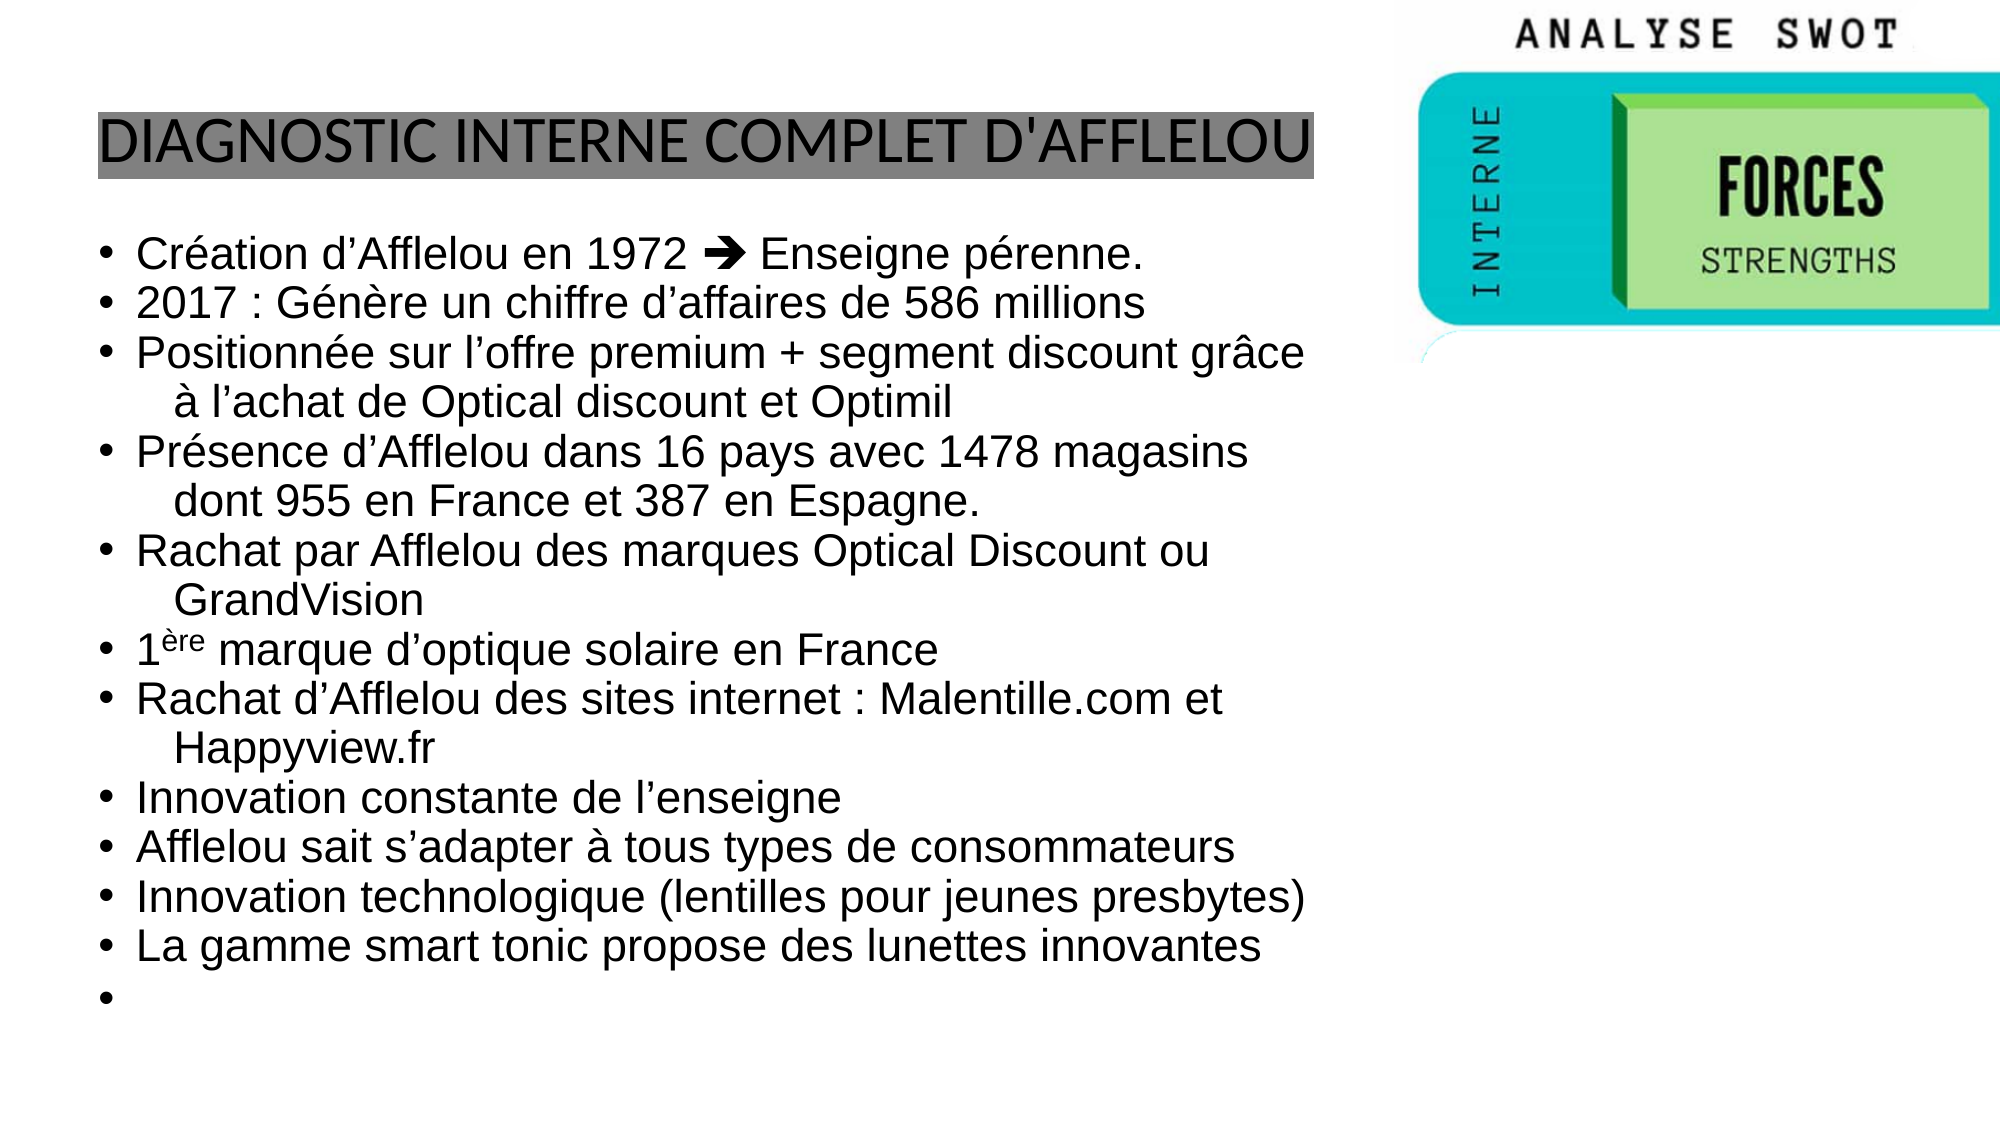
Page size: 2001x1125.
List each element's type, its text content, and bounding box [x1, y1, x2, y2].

text_box Diagnostic interne complet d'Afflelou [83, 88, 1520, 185]
list Création d’Afflelou en 1972  Enseigne pérenne. 2017 : Génère un chiffre d’affaires de 586 millions Positionnée sur l’offre premium + segment discount grâce à l’achat de Optical discount et Optimil Présence d’Afflelou dans 16 pays avec 1478 magasins dont 955 en France et 387 en Espagne. Rachat par Afflelou des marques Optical Discount ou GrandVision 1ère marque d’optique solaire en France Rachat d’Afflelou des sites internet : Malentille.com et Happyview.fr Innovation constante de l’enseigne Afflelou sait s’adapter à tous types de consommateurs Innovation technologique (lentilles pour jeunes presbytes) La gamme smart tonic propose des lunettes innovantes [83, 222, 1348, 1125]
picture [1394, 0, 2000, 363]
